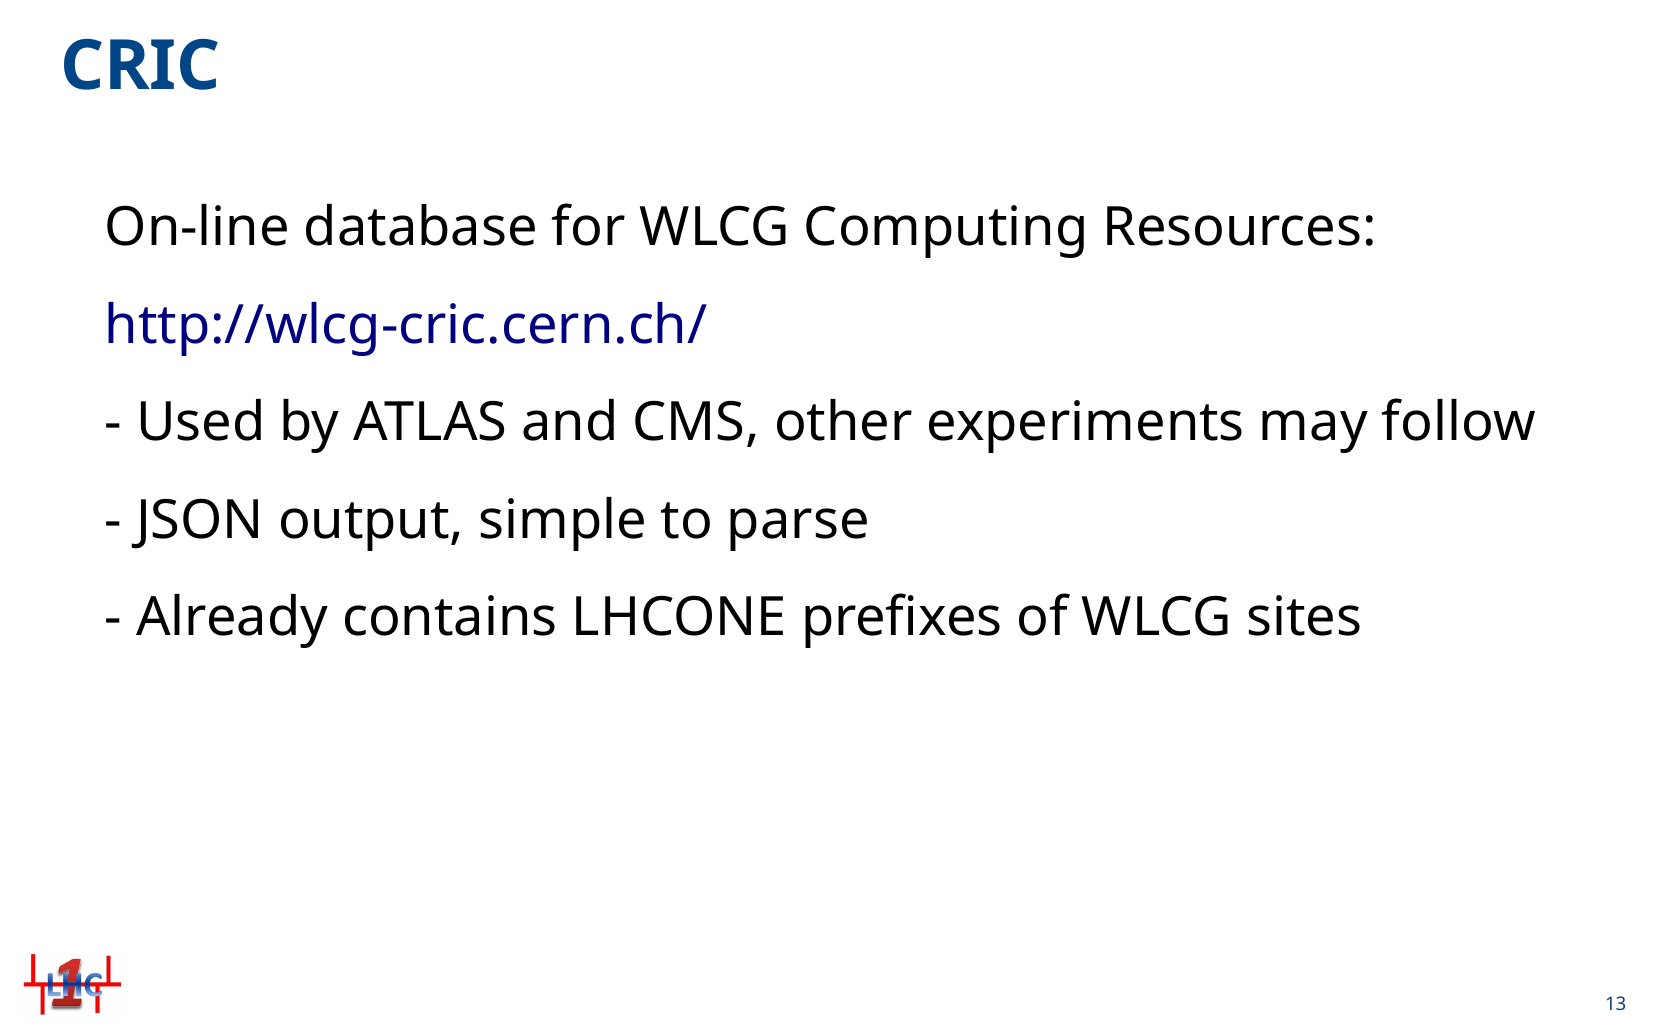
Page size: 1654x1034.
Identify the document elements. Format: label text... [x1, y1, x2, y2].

title CRIC [60, 0, 1528, 138]
picture [16, 949, 90, 1032]
text_box On-line database for WLCG Computing Resources: http://wlcg-cric.cern.ch/ - Used by ATLAS and CMS, other experiments may follow - JSON output, simple to parse - Already contains LHCONE prefixes of WLCG sites [90, 180, 1591, 1030]
